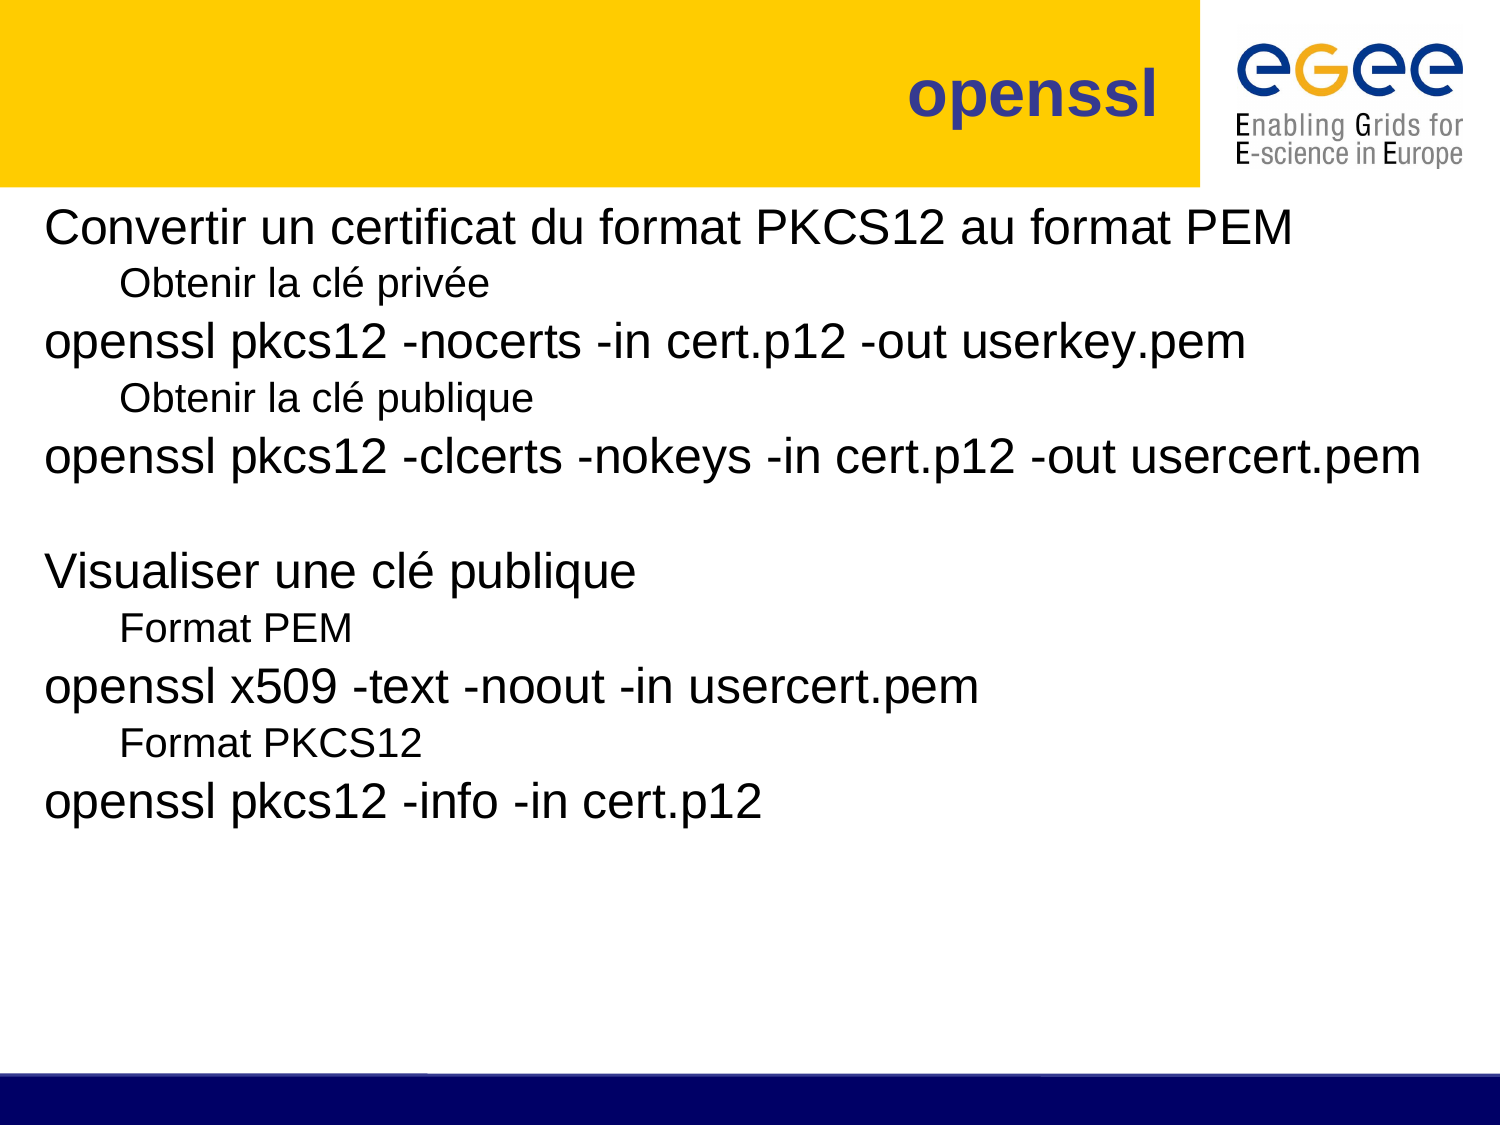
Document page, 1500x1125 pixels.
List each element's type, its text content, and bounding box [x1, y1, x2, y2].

list Convertir un certificat du format PKCS12 au format PEM Obtenir la clé privée openssl pkcs12 -nocerts -in cert.p12 -out userkey.pem Obtenir la clé publique openssl pkcs12 -clcerts -nokeys -in cert.p12 -out usercert.pem Visualiser une clé publique Format PEM openssl x509 -text -noout -in usercert.pem Format PKCS12 openssl pkcs12 -info -in cert.p12 [29, 196, 1500, 1093]
title openssl [12, 35, 1174, 152]
picture [1237, 24, 1463, 169]
